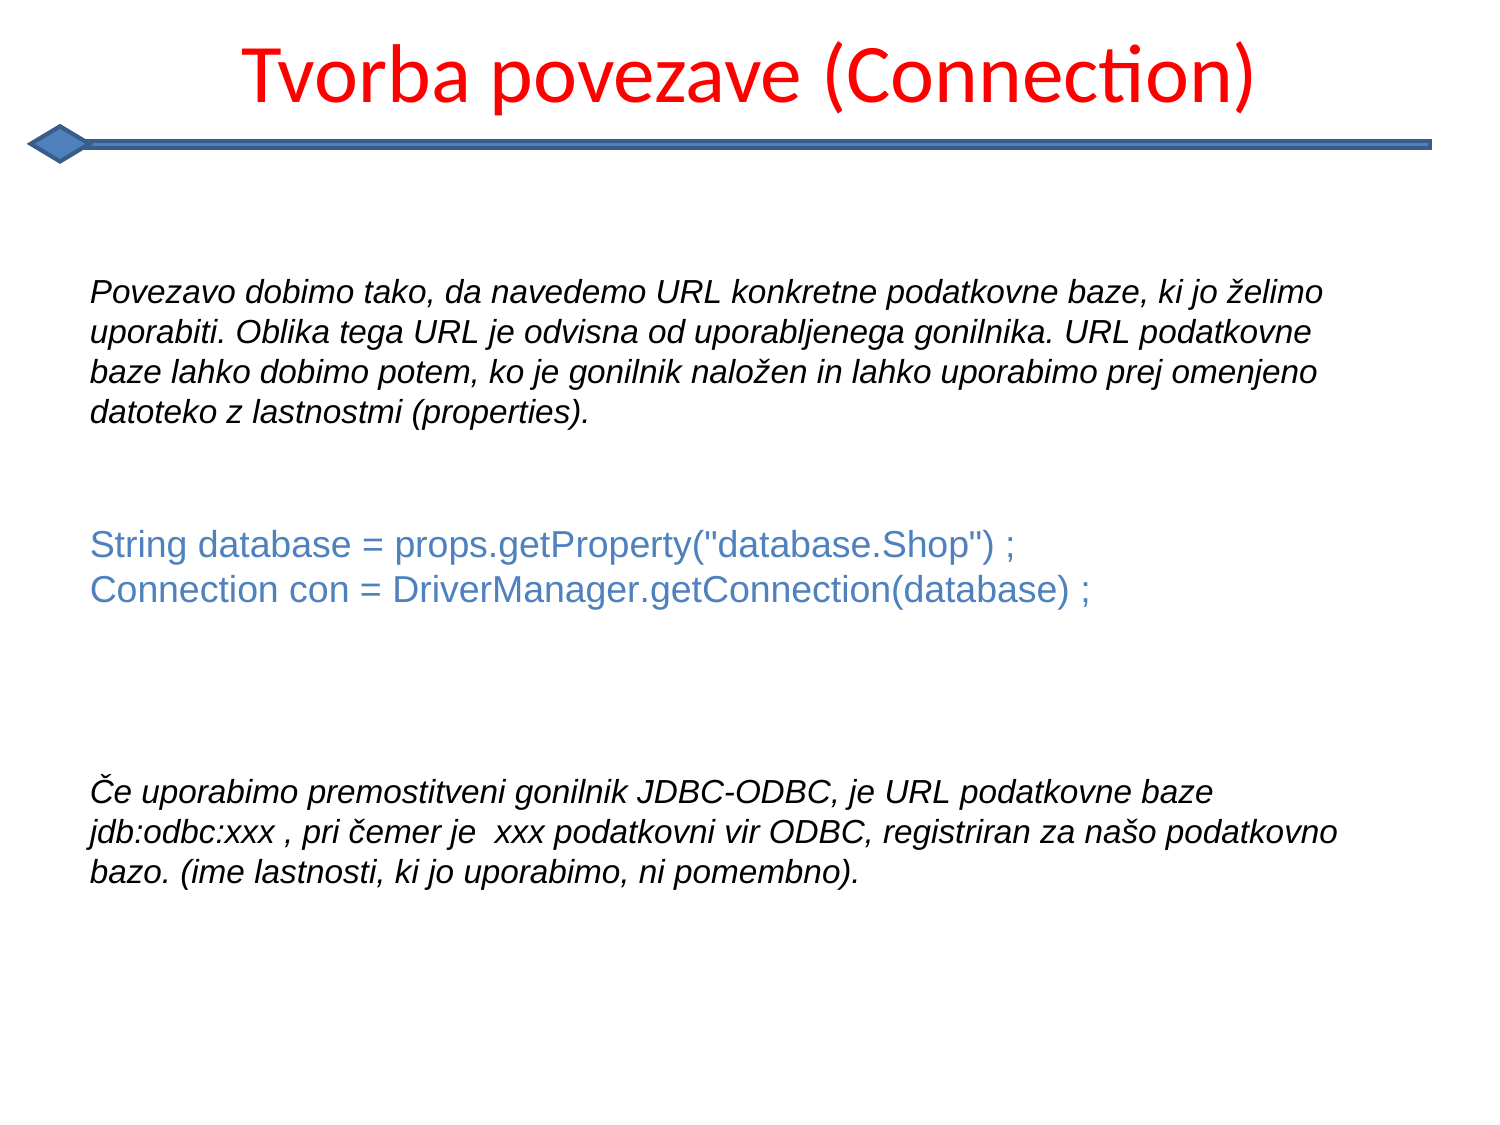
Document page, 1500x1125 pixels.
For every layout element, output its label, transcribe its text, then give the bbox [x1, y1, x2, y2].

text_box String database = props.getProperty("database.Shop") ; Connection con = DriverManager.getConnection(database) ; [75, 512, 1413, 618]
text_box Povezavo dobimo tako, da navedemo URL konkretne podatkovne baze, ki jo želimo uporabiti. Oblika tega URL je odvisna od uporabljenega gonilnika. URL podatkovne baze lahko dobimo potem, ko je gonilnik naložen in lahko uporabimo prej omenjeno datoteko z lastnostmi (properties). [74, 262, 1375, 438]
title Tvorba povezave (Connection) [75, 0, 1426, 138]
text_box Če uporabimo premostitveni gonilnik JDBC-ODBC, je URL podatkovne baze jdb:odbc:xxx , pri čemer je xxx podatkovni vir ODBC, registriran za našo podatkovno bazo. (ime lastnosti, ki jo uporabimo, ni pomembno). [74, 762, 1388, 938]
